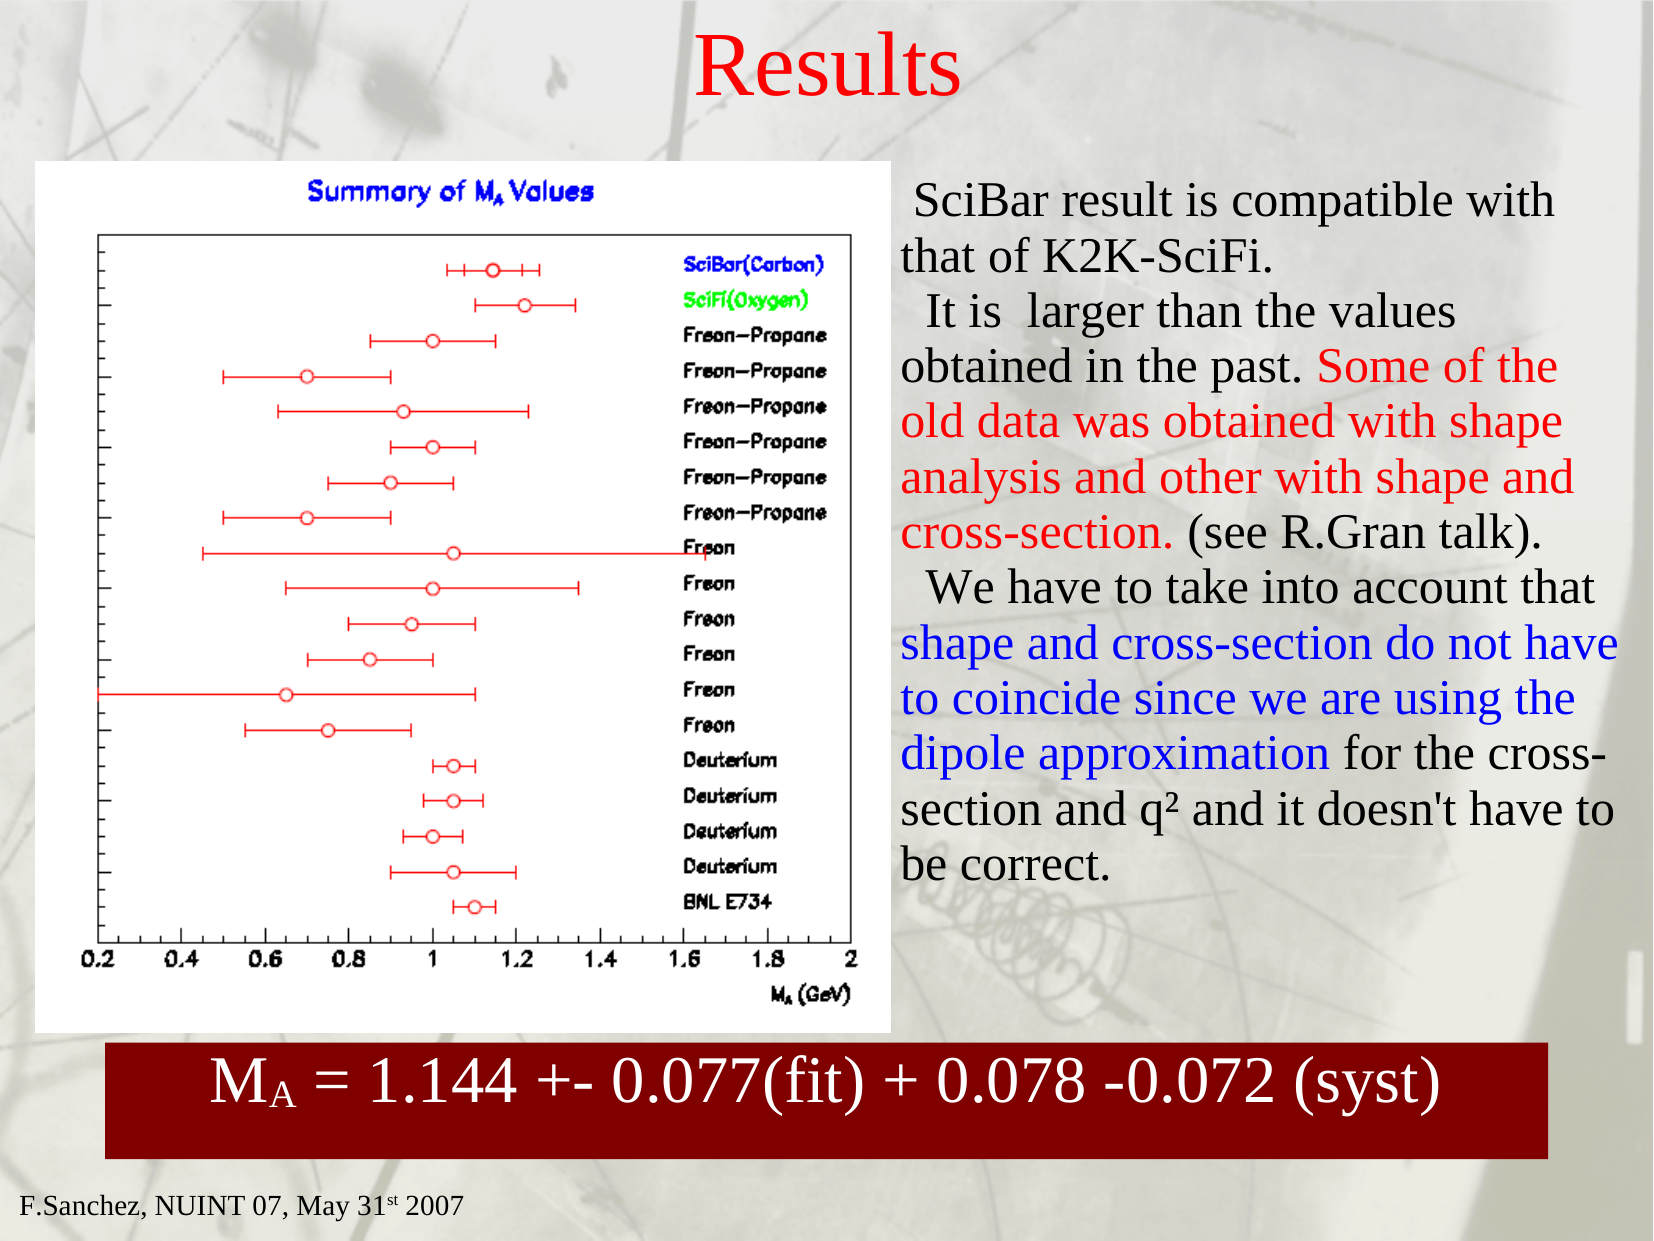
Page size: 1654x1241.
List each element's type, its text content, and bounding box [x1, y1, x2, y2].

text_box SciBar result is compatible with that of K2K-SciFi. It is larger than the values obtained in the past. Some of the old data was obtained with shape analysis and other with shape and cross-section. (see R.Gran talk). We have to take into account that shape and cross-section do not have to coincide since we are using the dipole approximation for the cross-section and q² and it doesn't have to be correct. [900, 172, 1622, 905]
picture [0, 0, 1654, 1241]
text_box MA = 1.144 +- 0.077(fit) + 0.078 -0.072 (syst) [105, 1042, 1549, 1160]
title Results [84, 0, 1573, 130]
